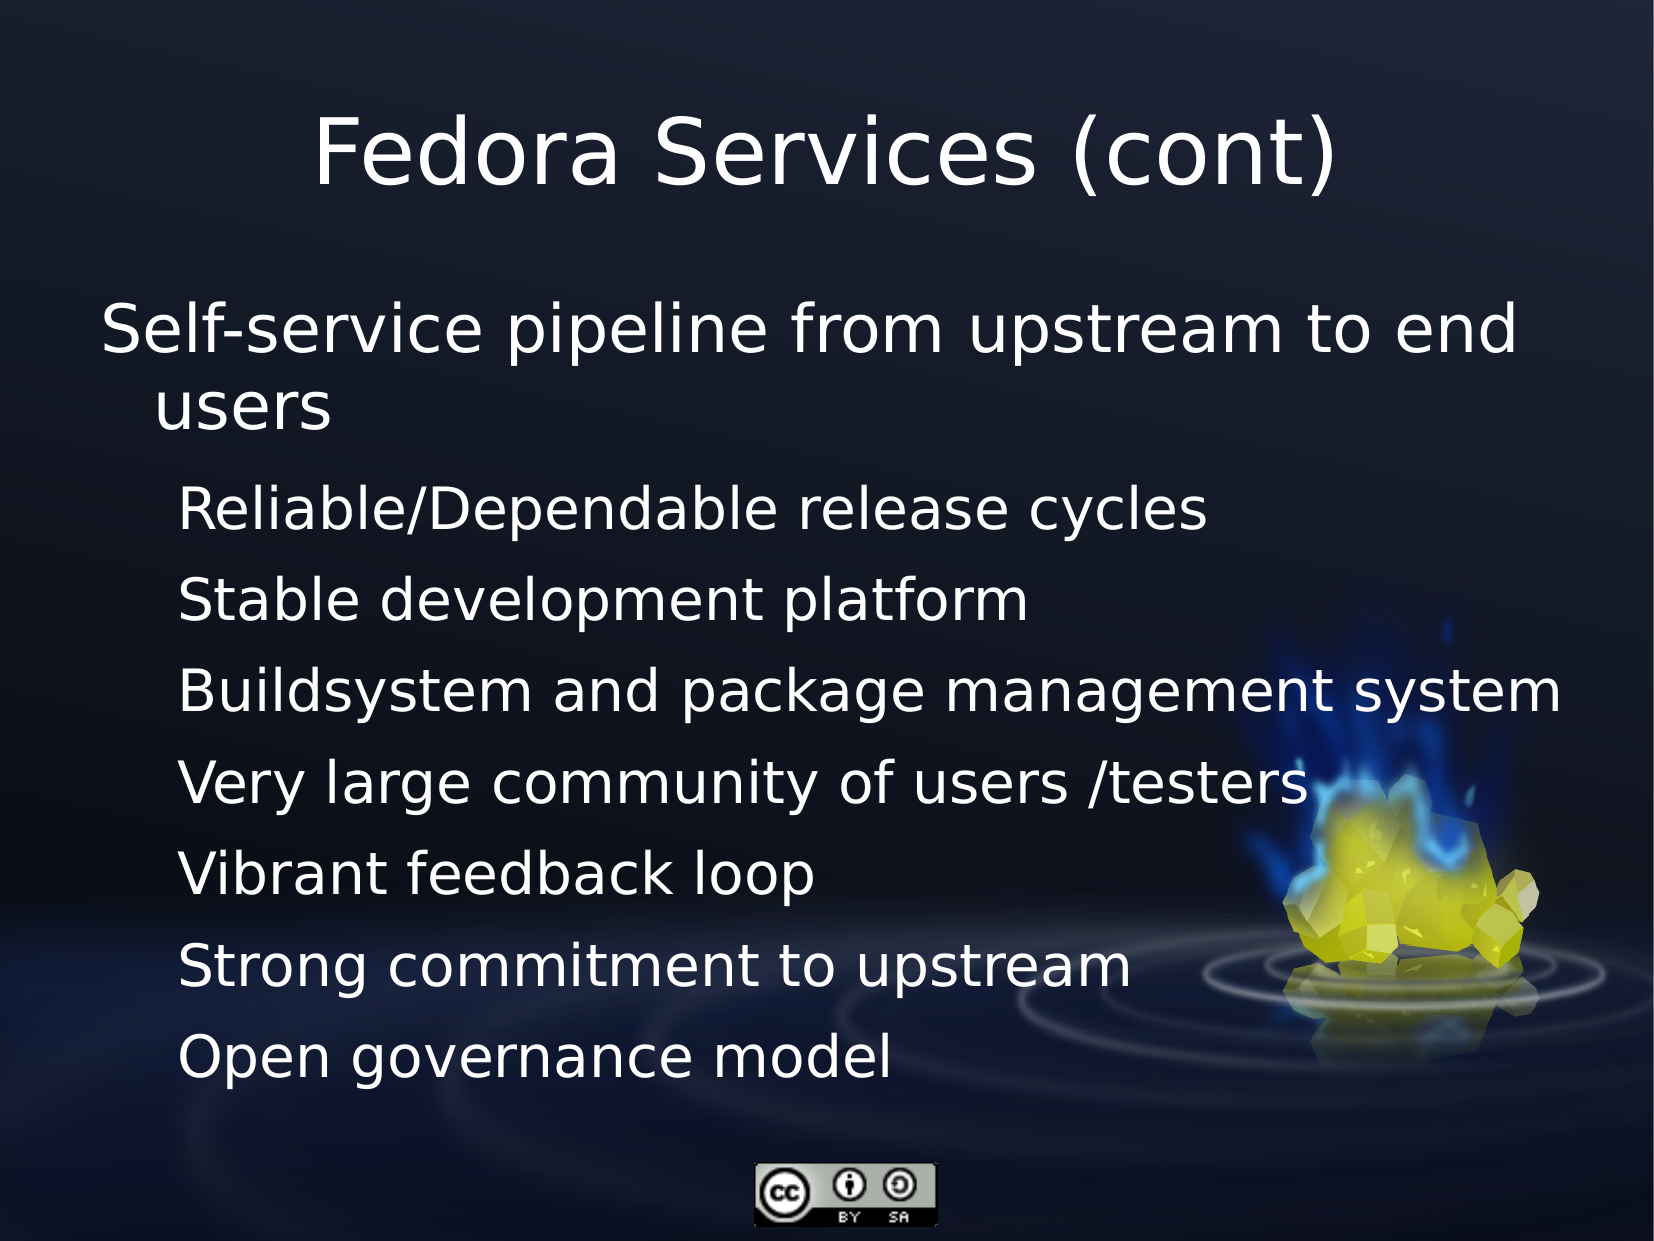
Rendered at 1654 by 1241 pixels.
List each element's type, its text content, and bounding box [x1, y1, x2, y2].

picture [0, 0, 1654, 1241]
list Self-service pipeline from upstream to end users Reliable/Dependable release cycles Stable development platform Buildsystem and package management system Very large community of users /testers Vibrant feedback loop Strong commitment to upstream Open governance model [82, 290, 1571, 1159]
title Fedora Services (cont) [82, 56, 1571, 250]
